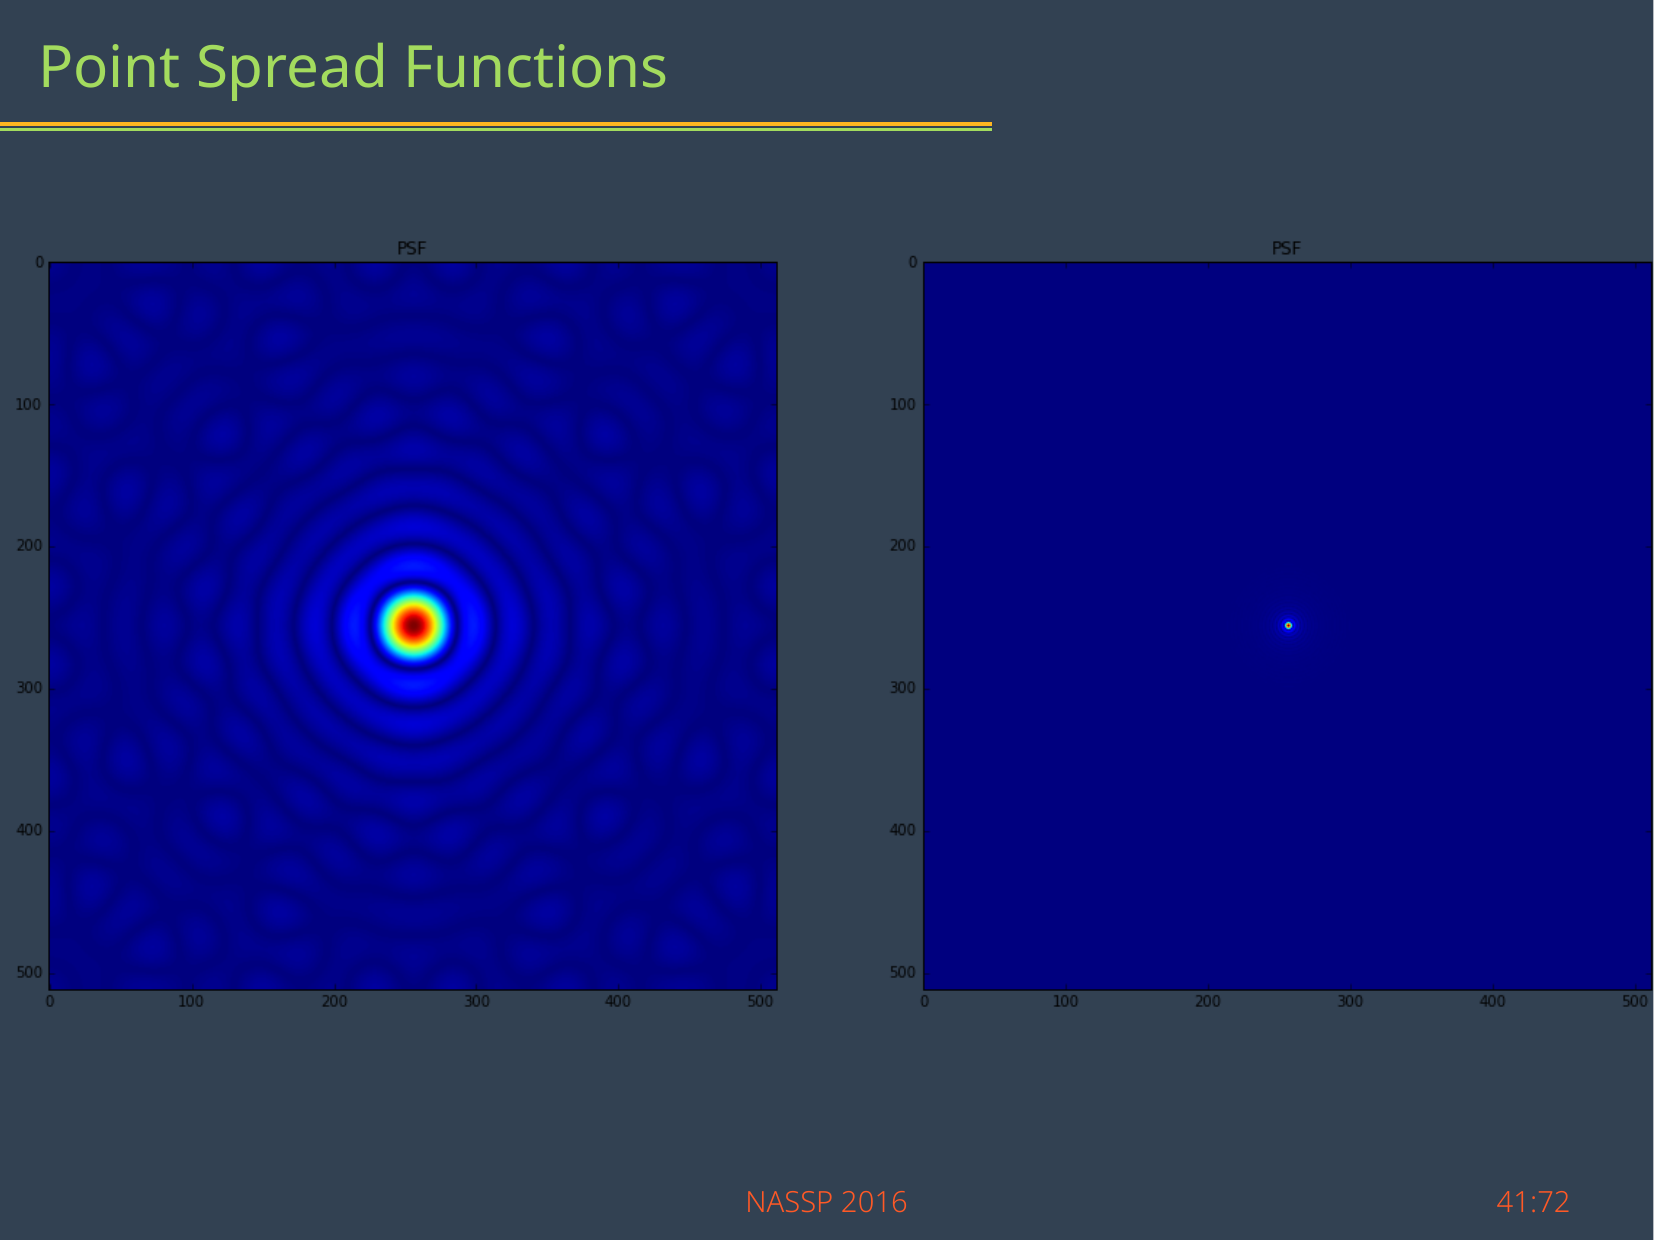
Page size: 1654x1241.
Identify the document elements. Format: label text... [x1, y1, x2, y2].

text_box Point Spread Functions [23, 17, 1182, 103]
picture [5, 230, 1654, 1020]
